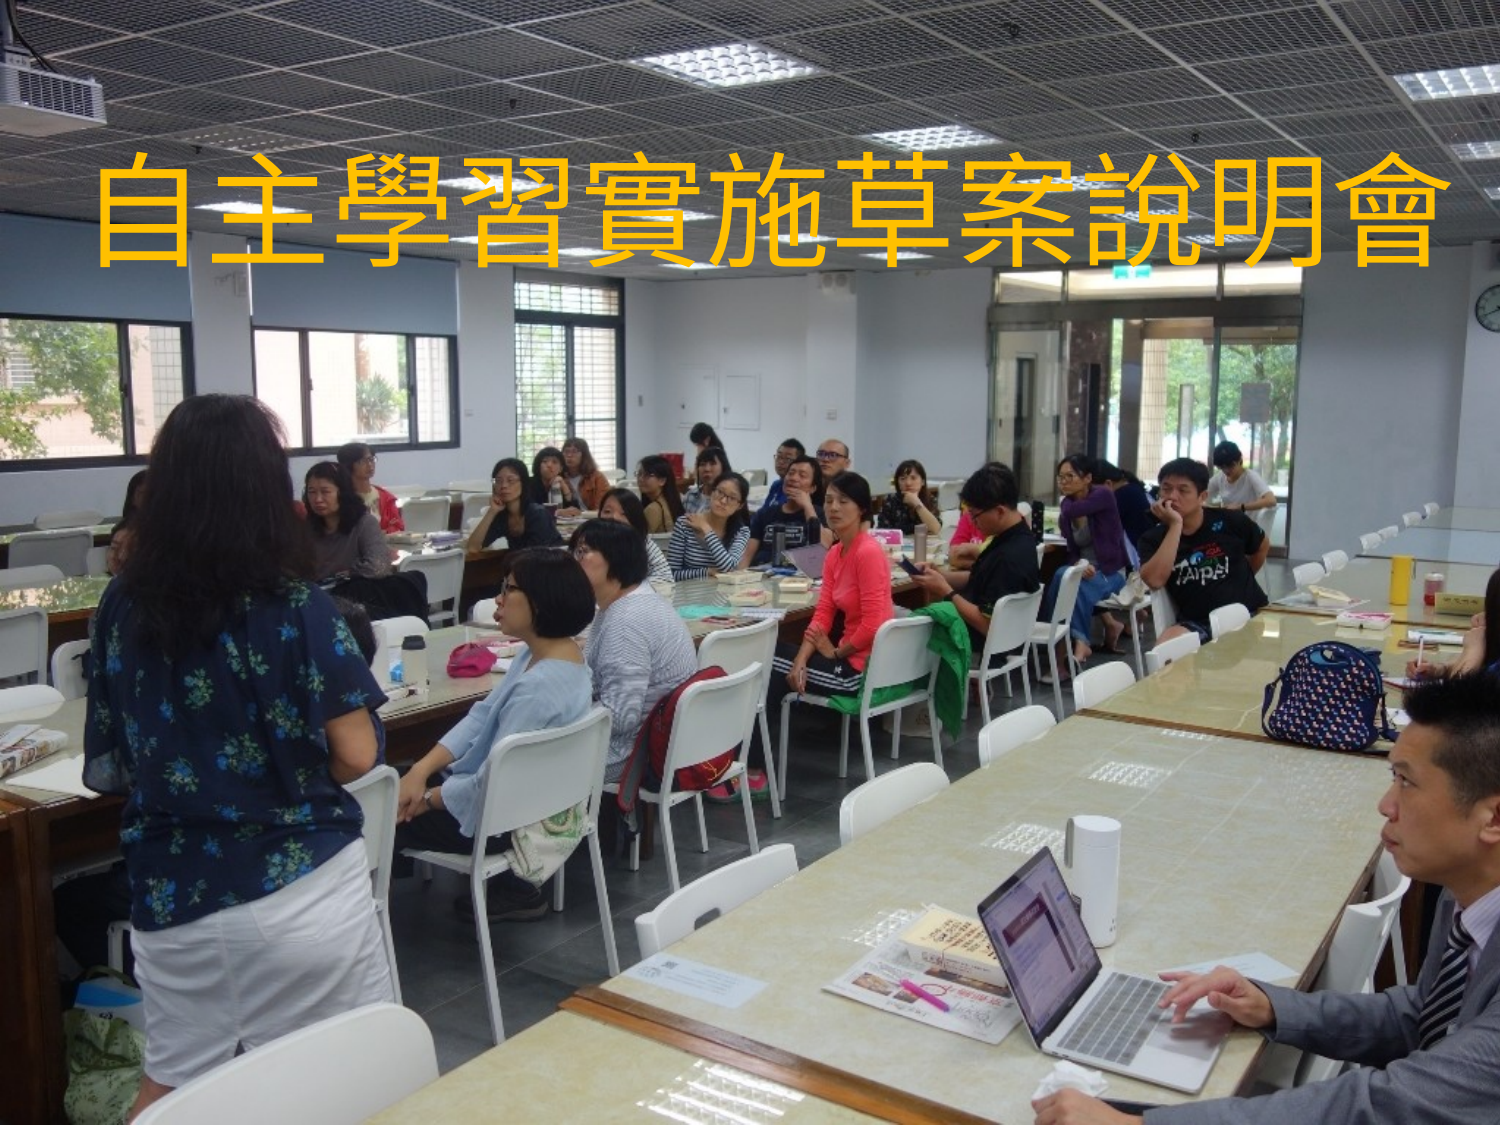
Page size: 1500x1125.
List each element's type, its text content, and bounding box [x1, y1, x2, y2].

text_box 自主學習實施草案說明會 [64, 125, 1500, 293]
picture [0, 0, 1500, 1125]
